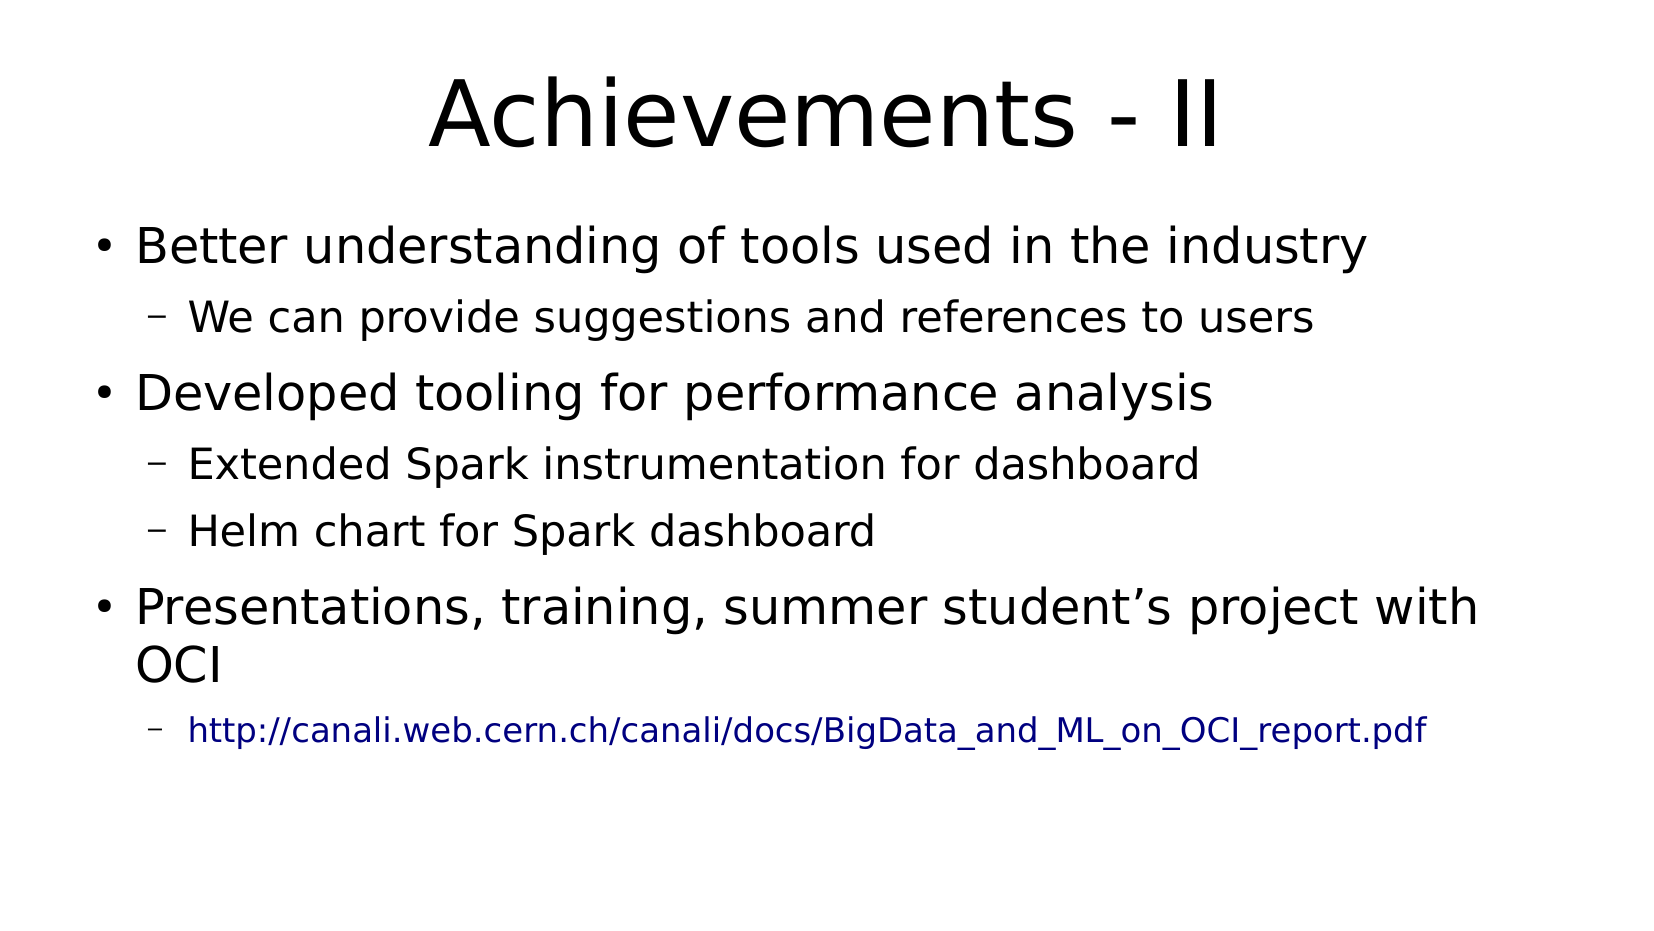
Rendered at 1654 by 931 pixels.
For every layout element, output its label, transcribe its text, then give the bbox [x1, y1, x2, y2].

list Better understanding of tools used in the industry We can provide suggestions and references to users Developed tooling for performance analysis Extended Spark instrumentation for dashboard Helm chart for Spark dashboard Presentations, training, summer student’s project with OCI http://canali.web.cern.ch/canali/docs/BigData_and_ML_on_OCI_report.pdf [82, 217, 1571, 758]
title Achievements - II [82, 37, 1571, 193]
